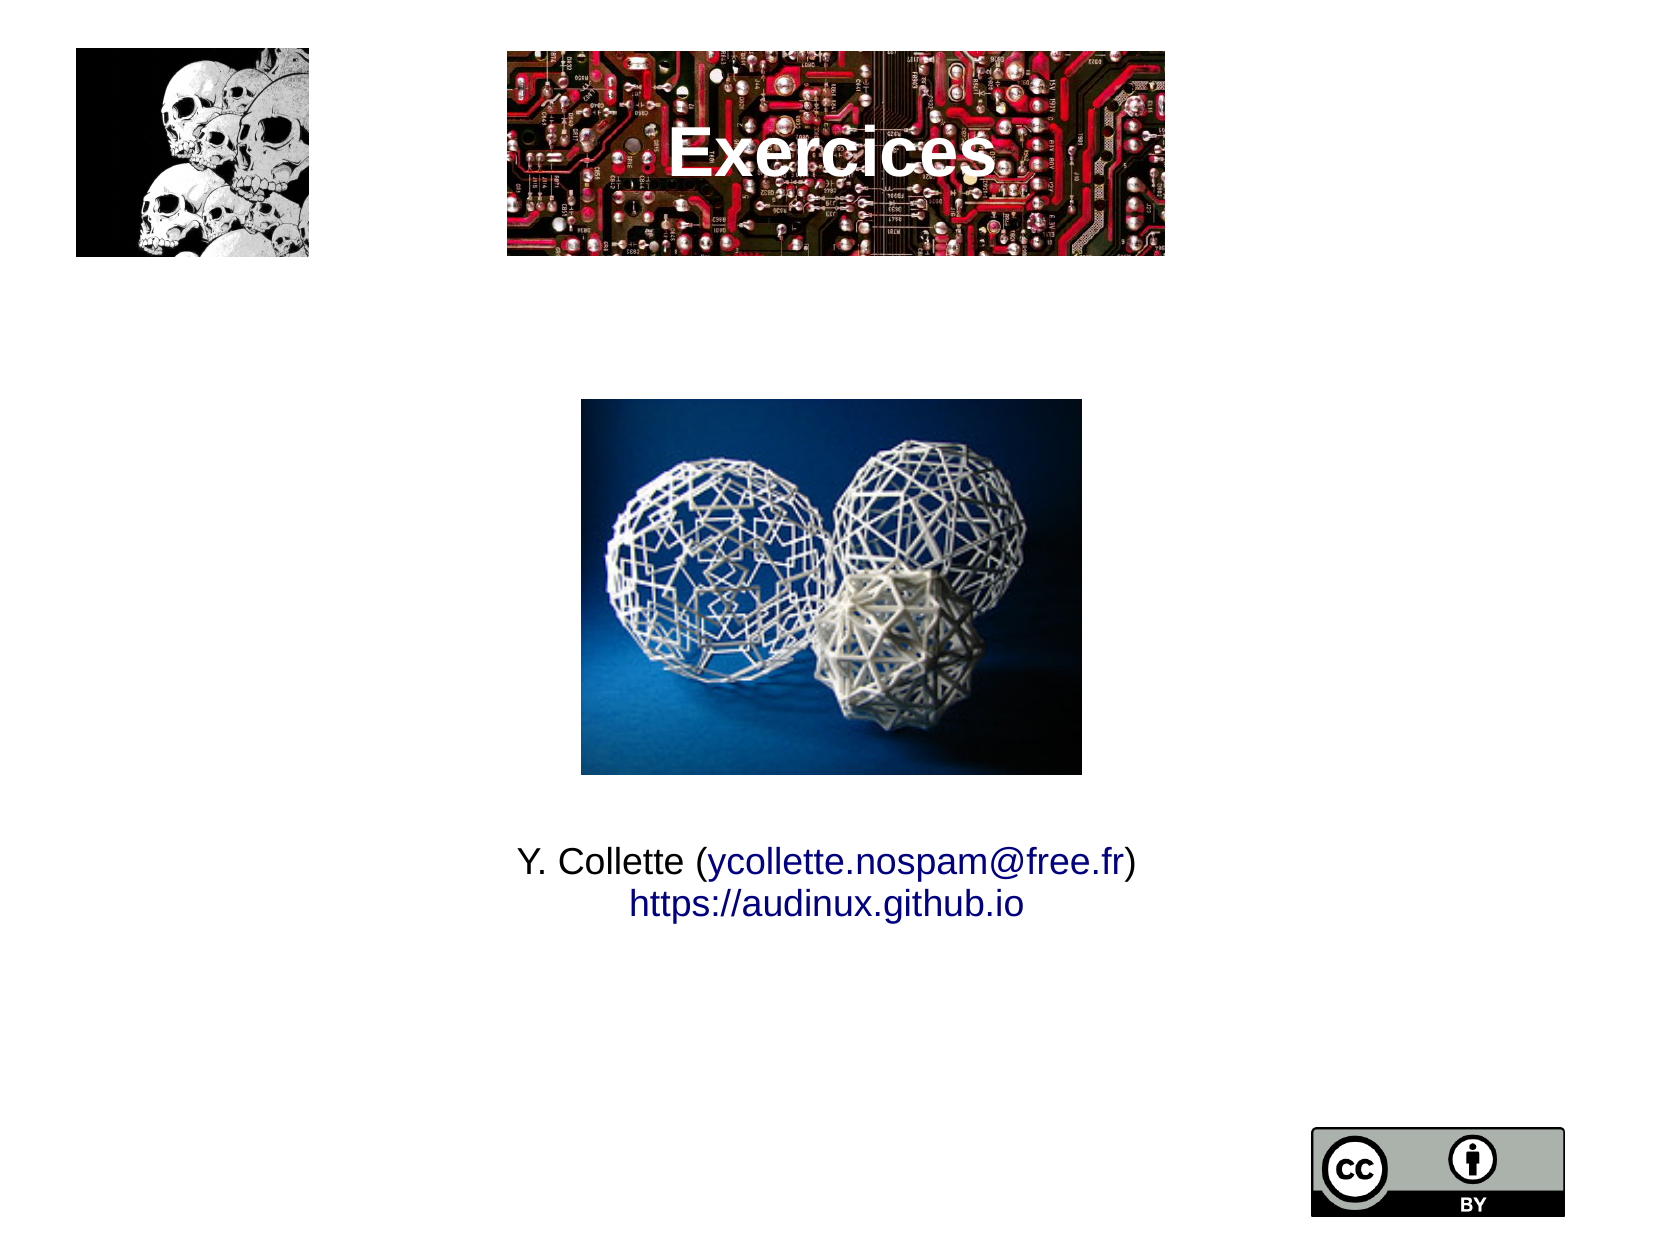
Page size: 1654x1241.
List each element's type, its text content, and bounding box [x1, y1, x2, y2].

picture [581, 399, 1082, 775]
picture [507, 51, 1165, 256]
picture [1311, 1127, 1565, 1217]
picture [76, 48, 309, 257]
text_box Exercices [653, 104, 1052, 278]
text_box Y. Collette (ycollette.nospam@free.fr) https://audinux.github.io [496, 832, 1158, 932]
